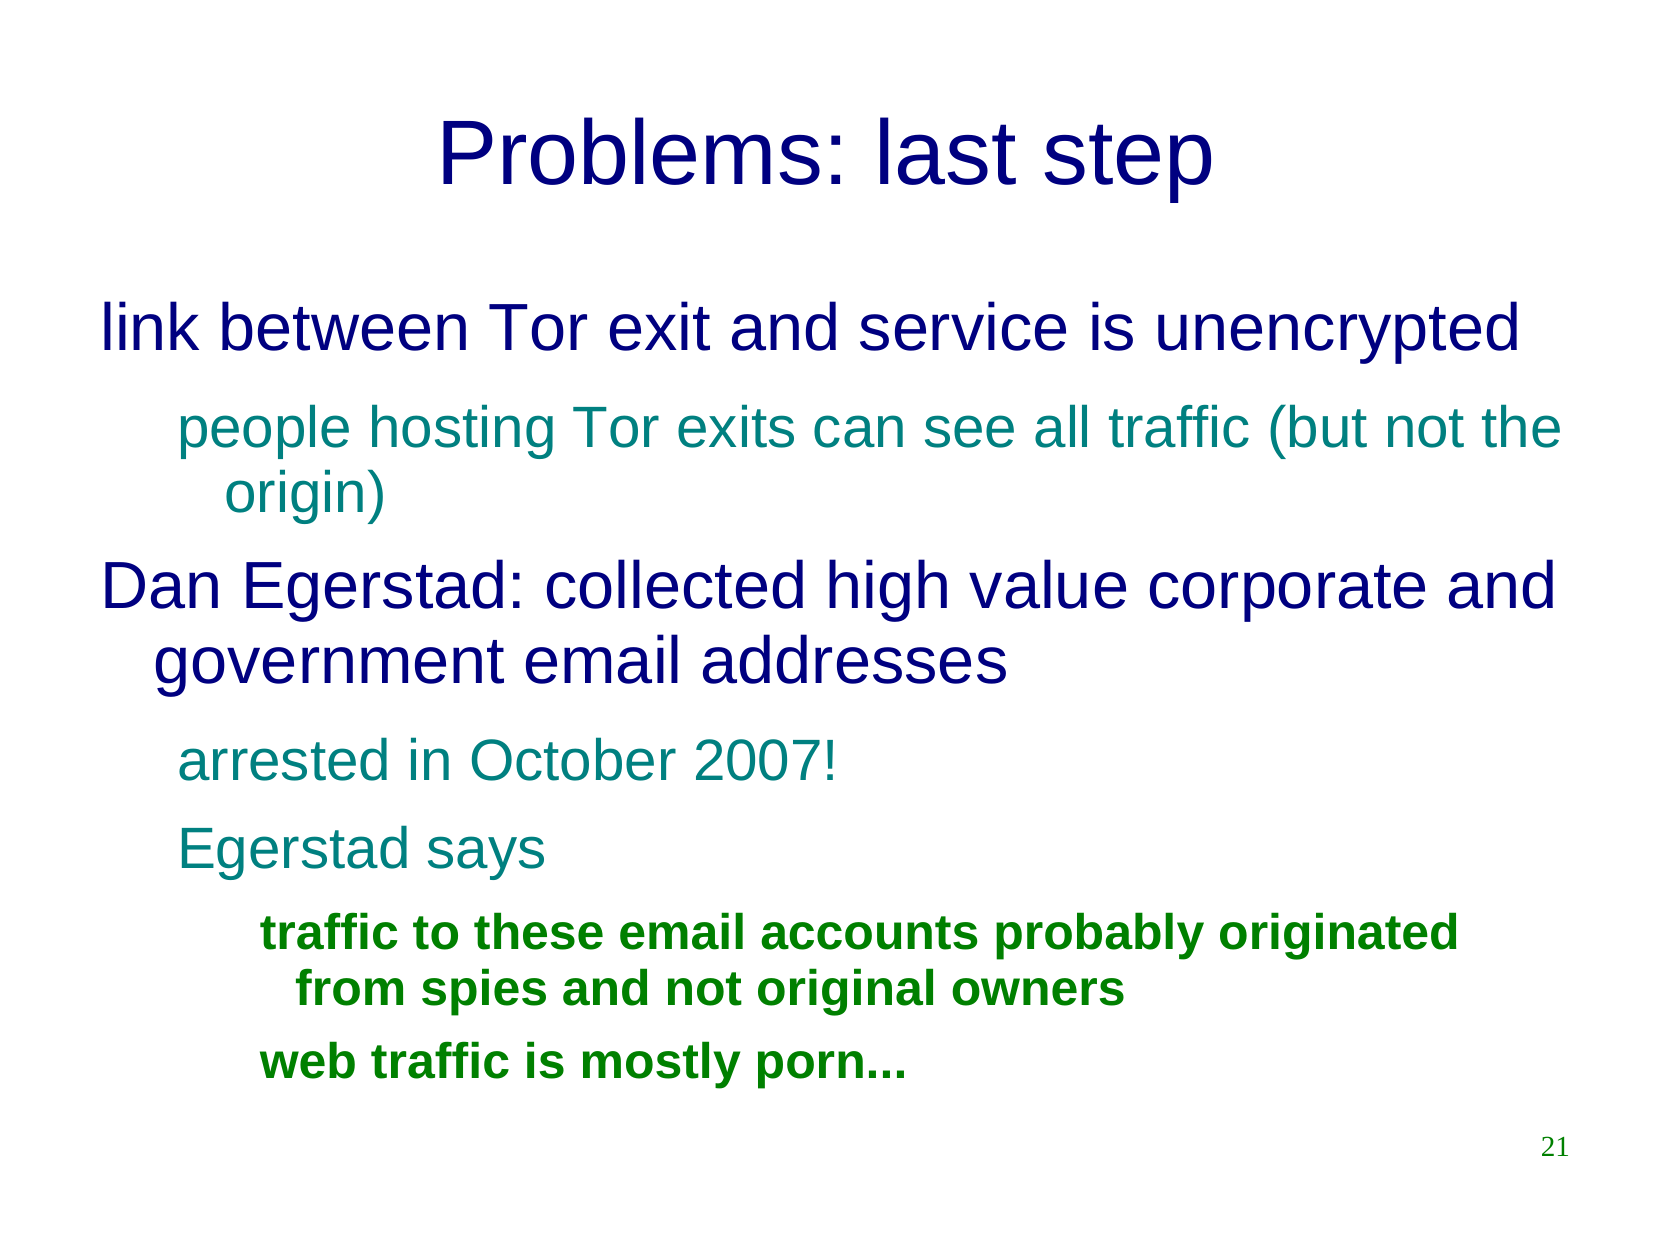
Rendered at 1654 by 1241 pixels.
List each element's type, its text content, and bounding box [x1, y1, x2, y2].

list link between Tor exit and service is unencrypted people hosting Tor exits can see all traffic (but not the origin) Dan Egerstad: collected high value corporate and government email addresses arrested in October 2007! Egerstad says traffic to these email accounts probably originated from spies and not original owners web traffic is mostly porn... [82, 290, 1571, 1165]
title Problems: last step [82, 56, 1571, 250]
